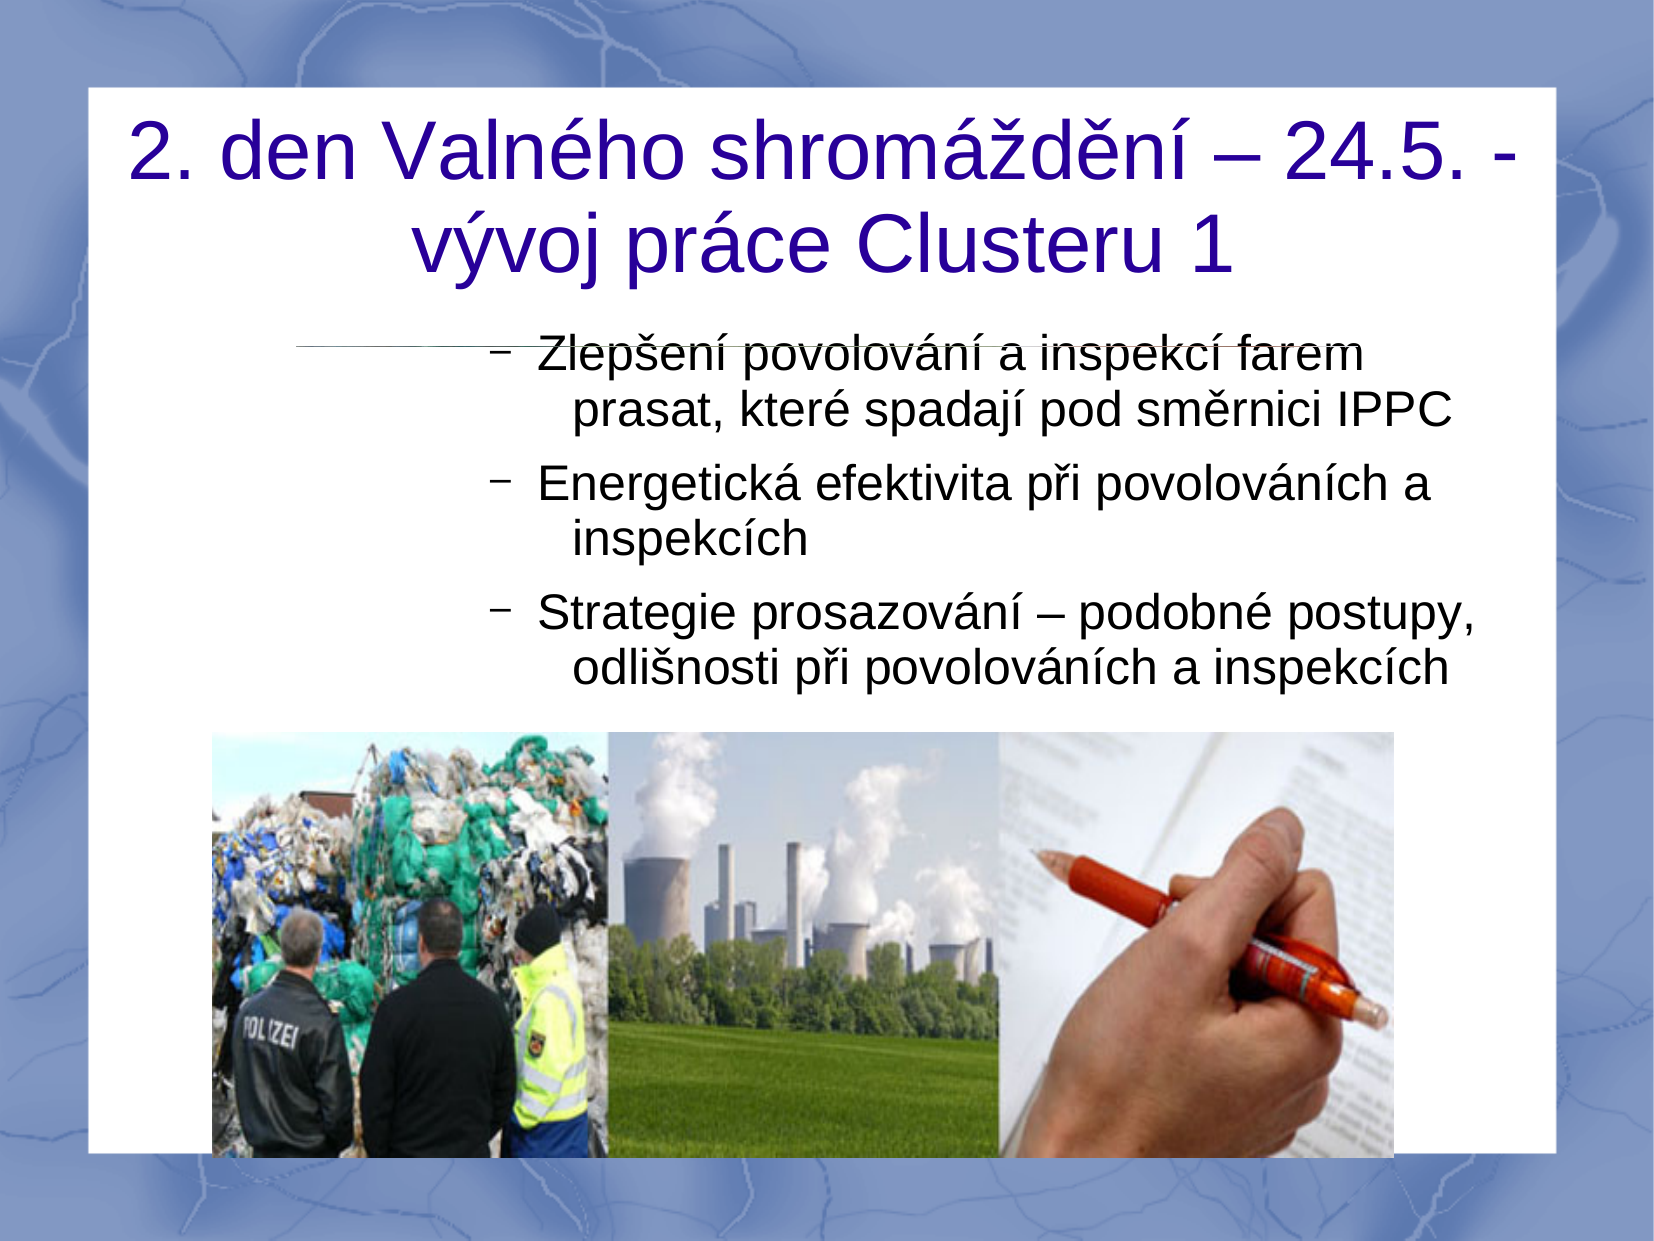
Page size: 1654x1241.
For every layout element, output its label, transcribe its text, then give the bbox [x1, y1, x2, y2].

text_box 2. den Valného shromáždění – 24.5. - vývoj práce Clusteru 1 [41, 94, 1607, 300]
list Zlepšení povolování a inspekcí farem prasat, které spadají pod směrnici IPPC Energetická efektivita při povolováních a inspekcích Strategie prosazování – podobné postupy, odlišnosti při povolováních a inspekcích [147, 325, 1506, 1145]
picture [0, 0, 1654, 1241]
